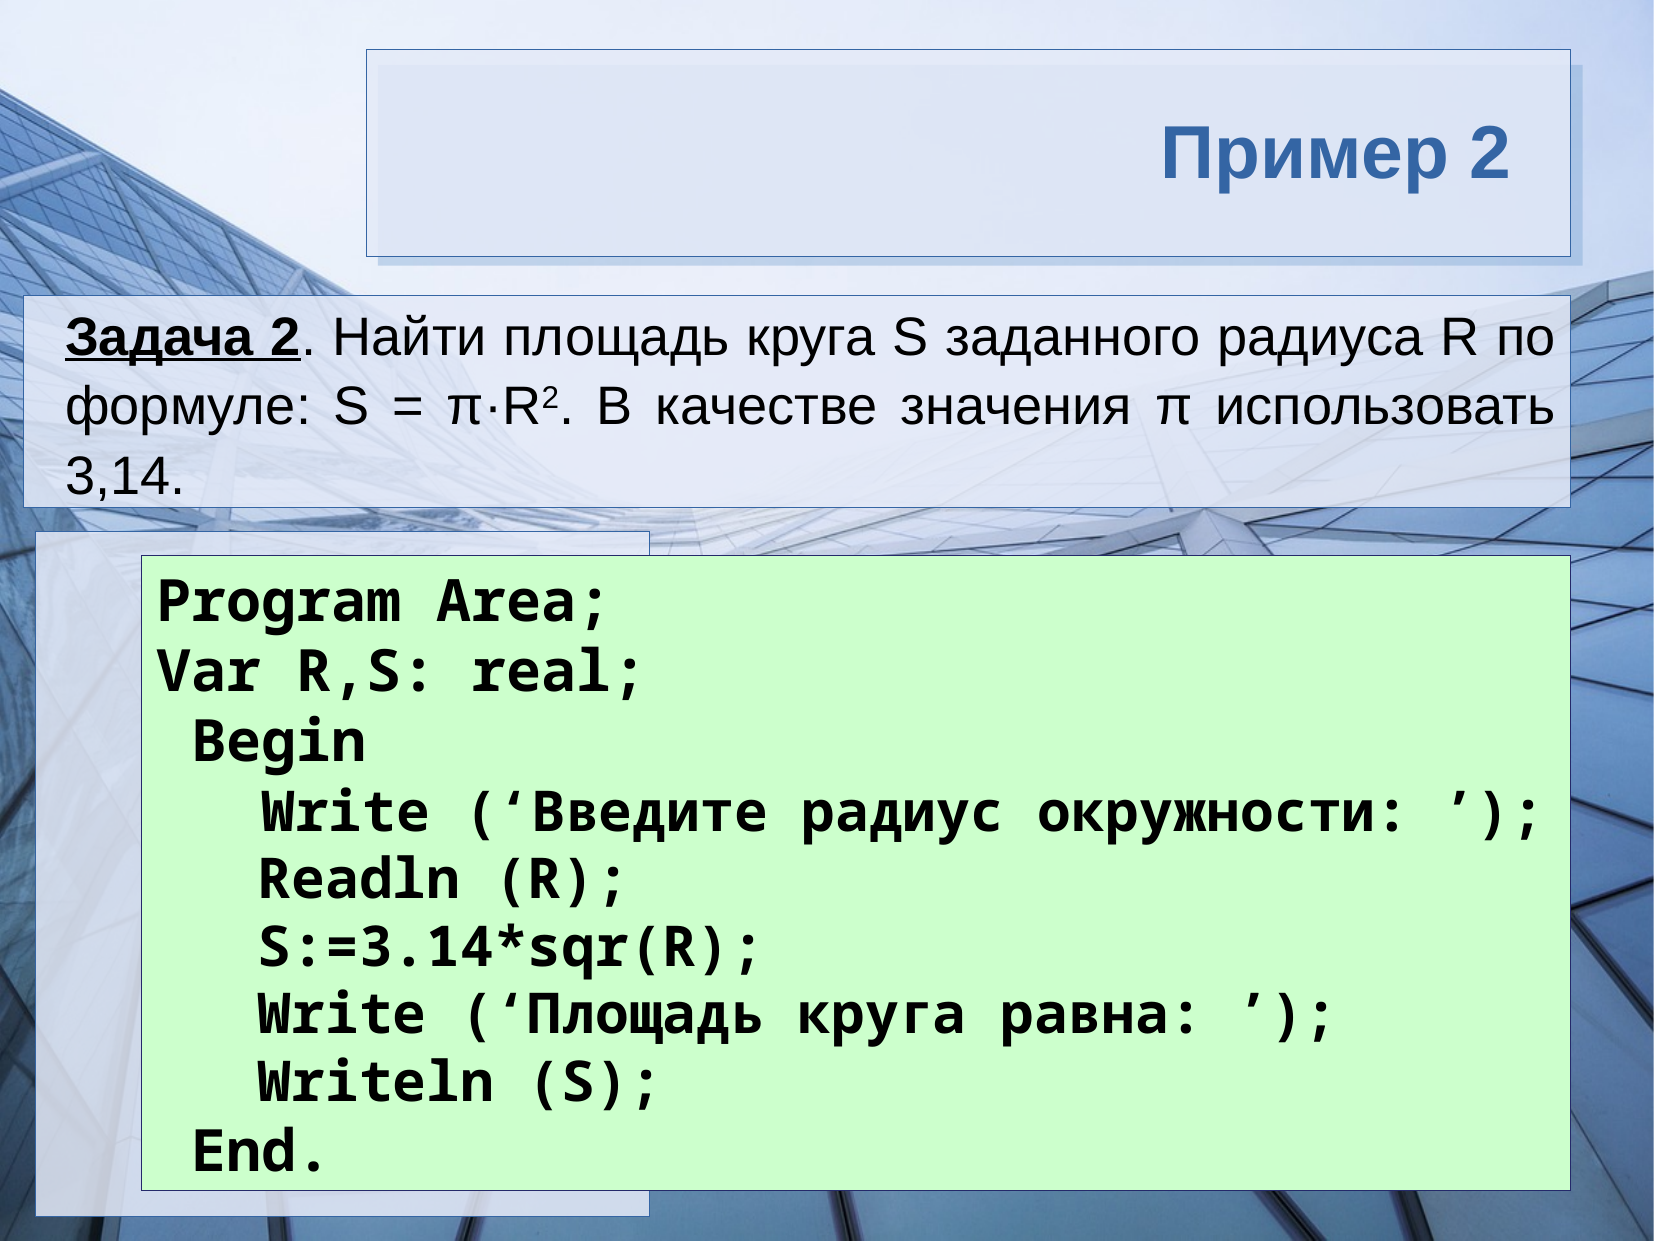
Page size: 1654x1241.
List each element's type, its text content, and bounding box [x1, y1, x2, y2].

title Пример 2 [366, 49, 1571, 257]
text_box [377, 64, 1583, 266]
text_box [35, 531, 650, 1217]
text_box Задача 2. Найти площадь круга S заданного радиуса R по формуле: S = π·R2. В качестве значения π использовать 3,14. [23, 295, 1571, 508]
picture [0, 0, 1654, 1241]
text_box Program Area; Var R,S: real; Begin Write (‘Введите радиус окружности: ’); Readln (R); S:=3.14*sqr(R); Write (‘Площадь круга равна: ’); Writeln (S); End. [141, 555, 1571, 1191]
